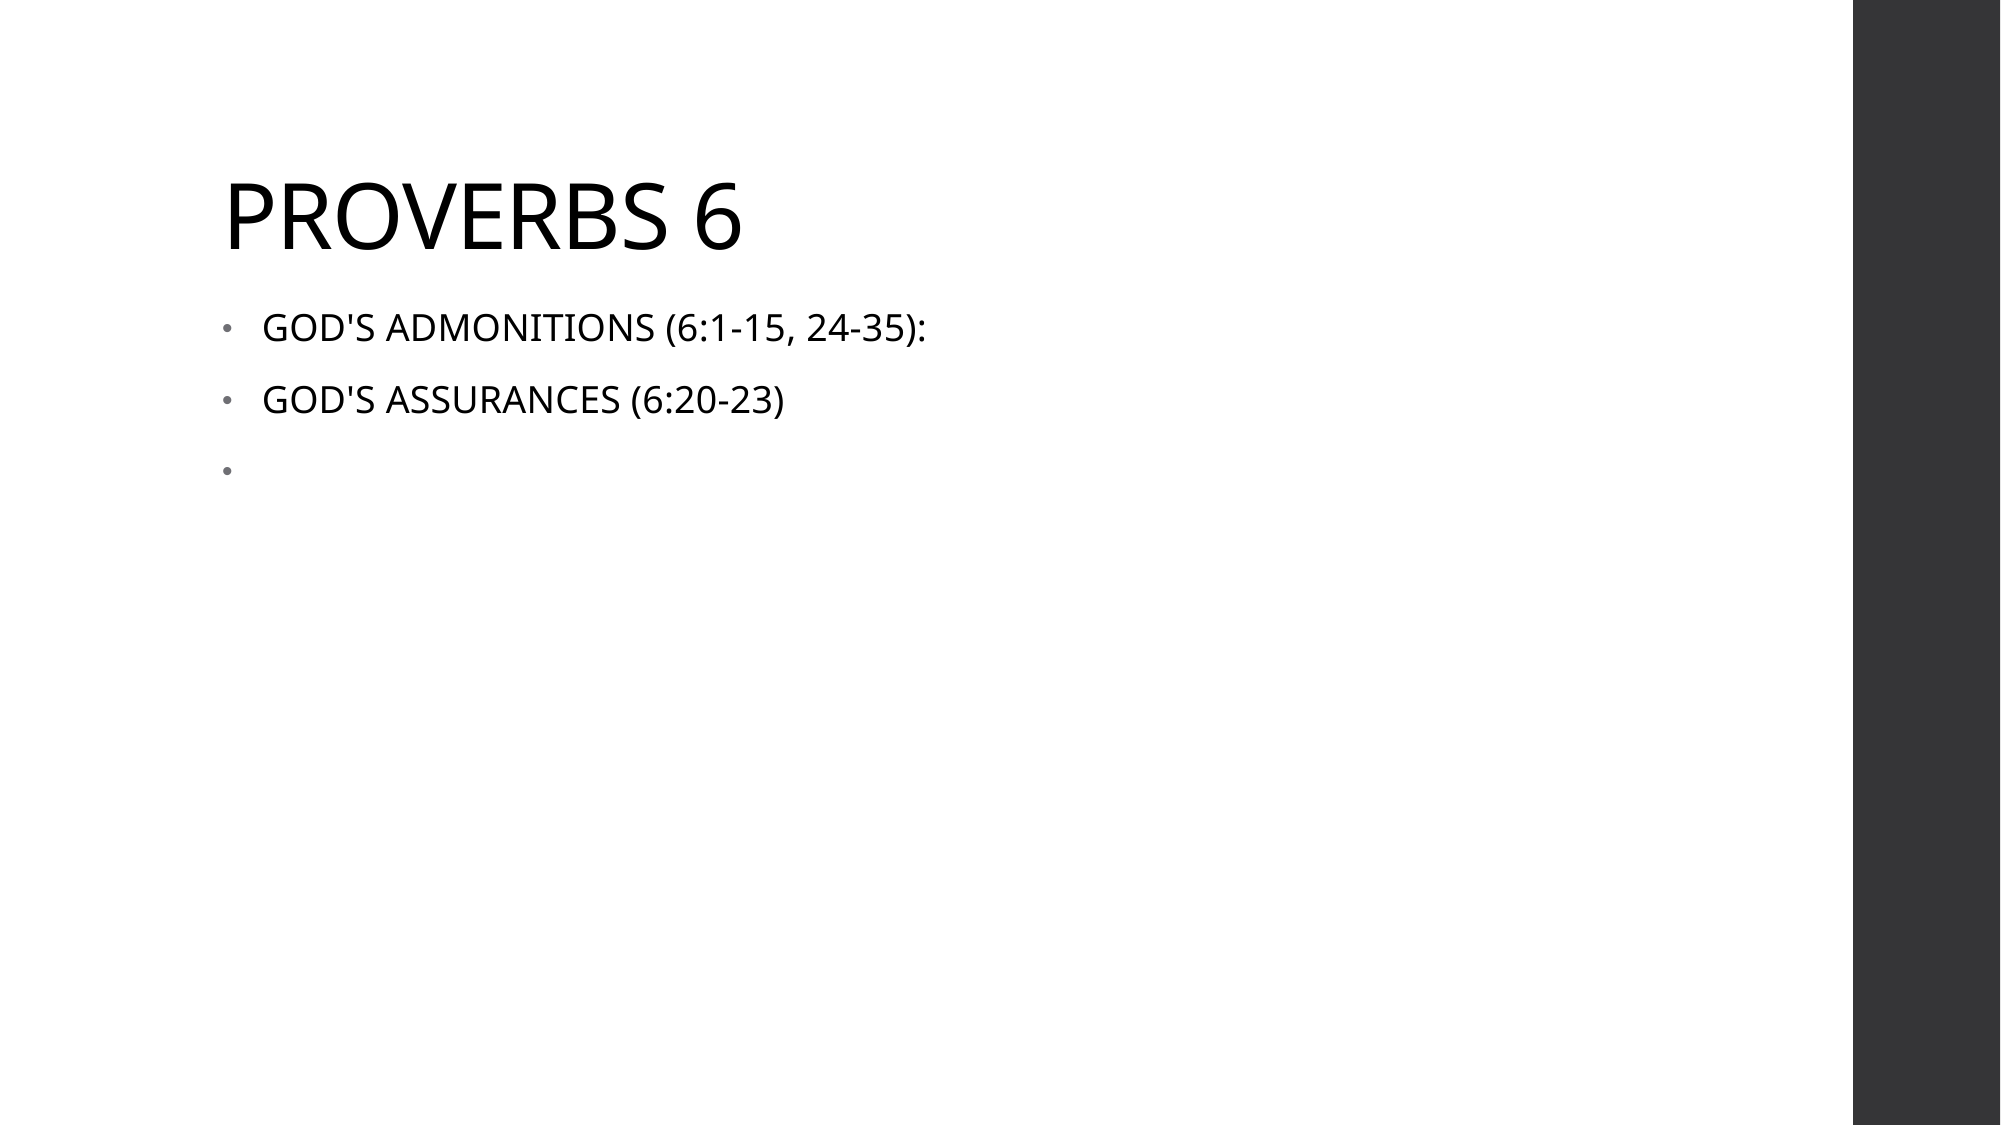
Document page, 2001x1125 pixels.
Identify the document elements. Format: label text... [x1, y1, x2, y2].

list GOD'S ADMONITIONS (6:1-15, 24-35): GOD'S ASSURANCES (6:20-23) [206, 299, 1617, 1014]
title PROVERBS 6 [206, 60, 1797, 278]
